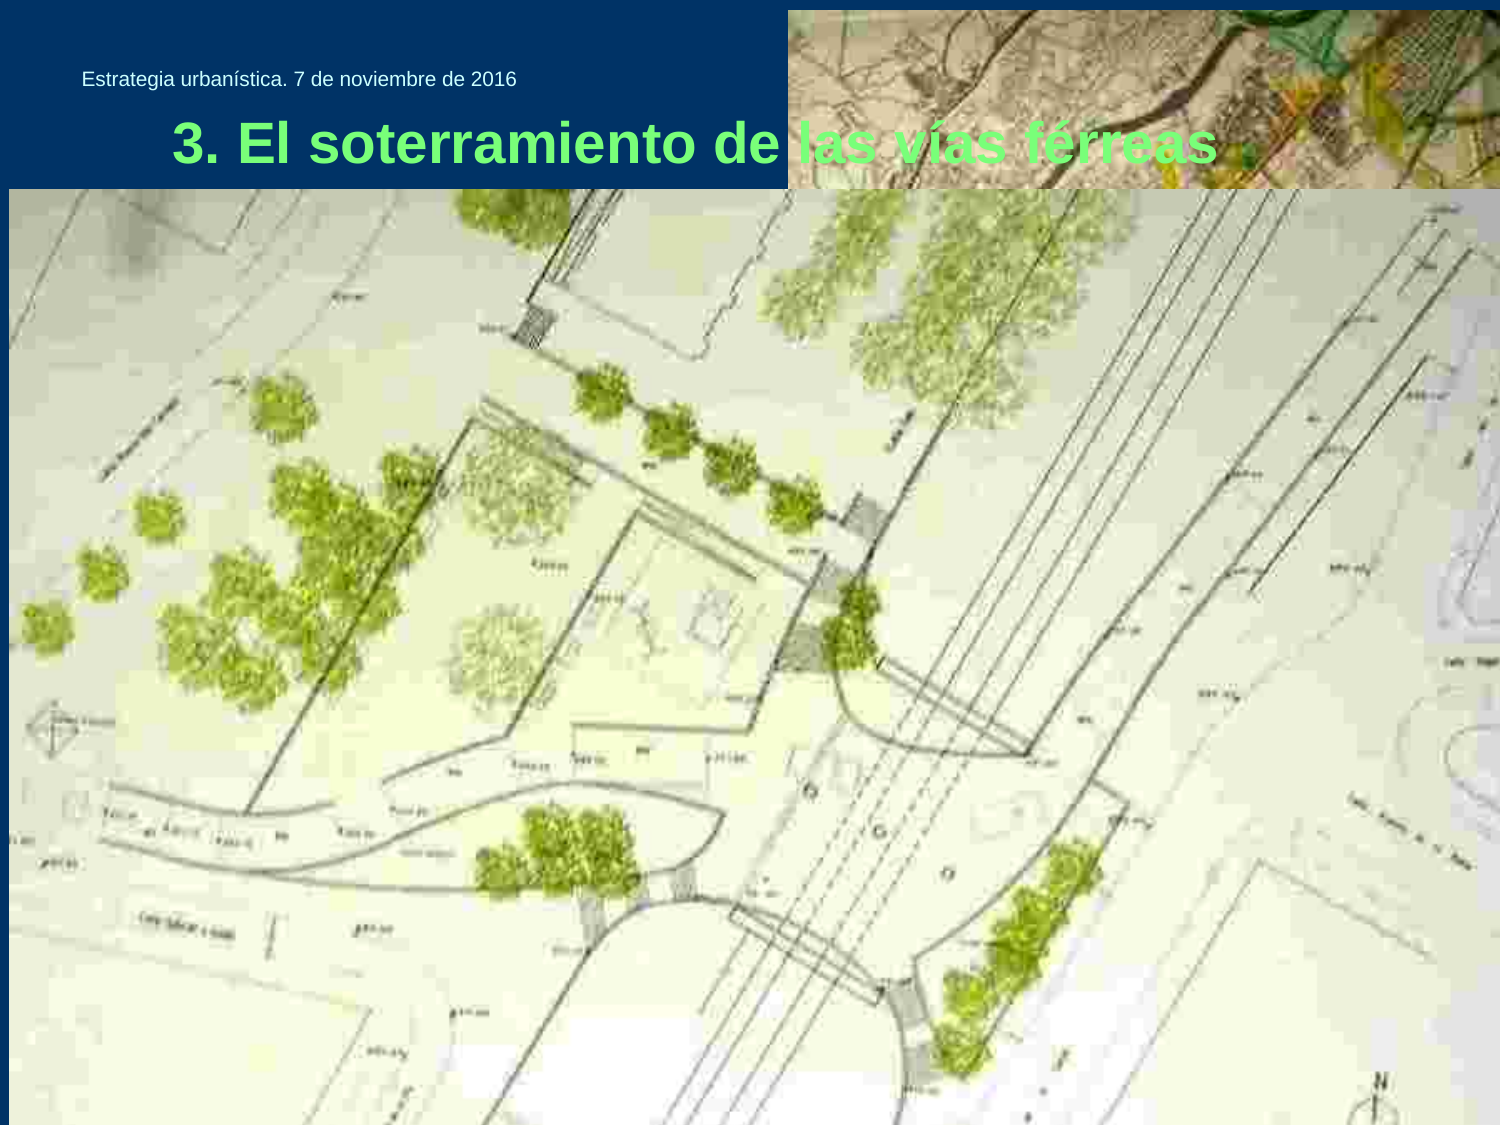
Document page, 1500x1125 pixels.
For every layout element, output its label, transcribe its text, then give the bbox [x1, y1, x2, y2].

text_box Estrategia urbanística. 7 de noviembre de 2016 [66, 57, 532, 98]
text_box 3. El soterramiento de las vías férreas [157, 98, 1252, 183]
picture [9, 10, 1500, 1125]
